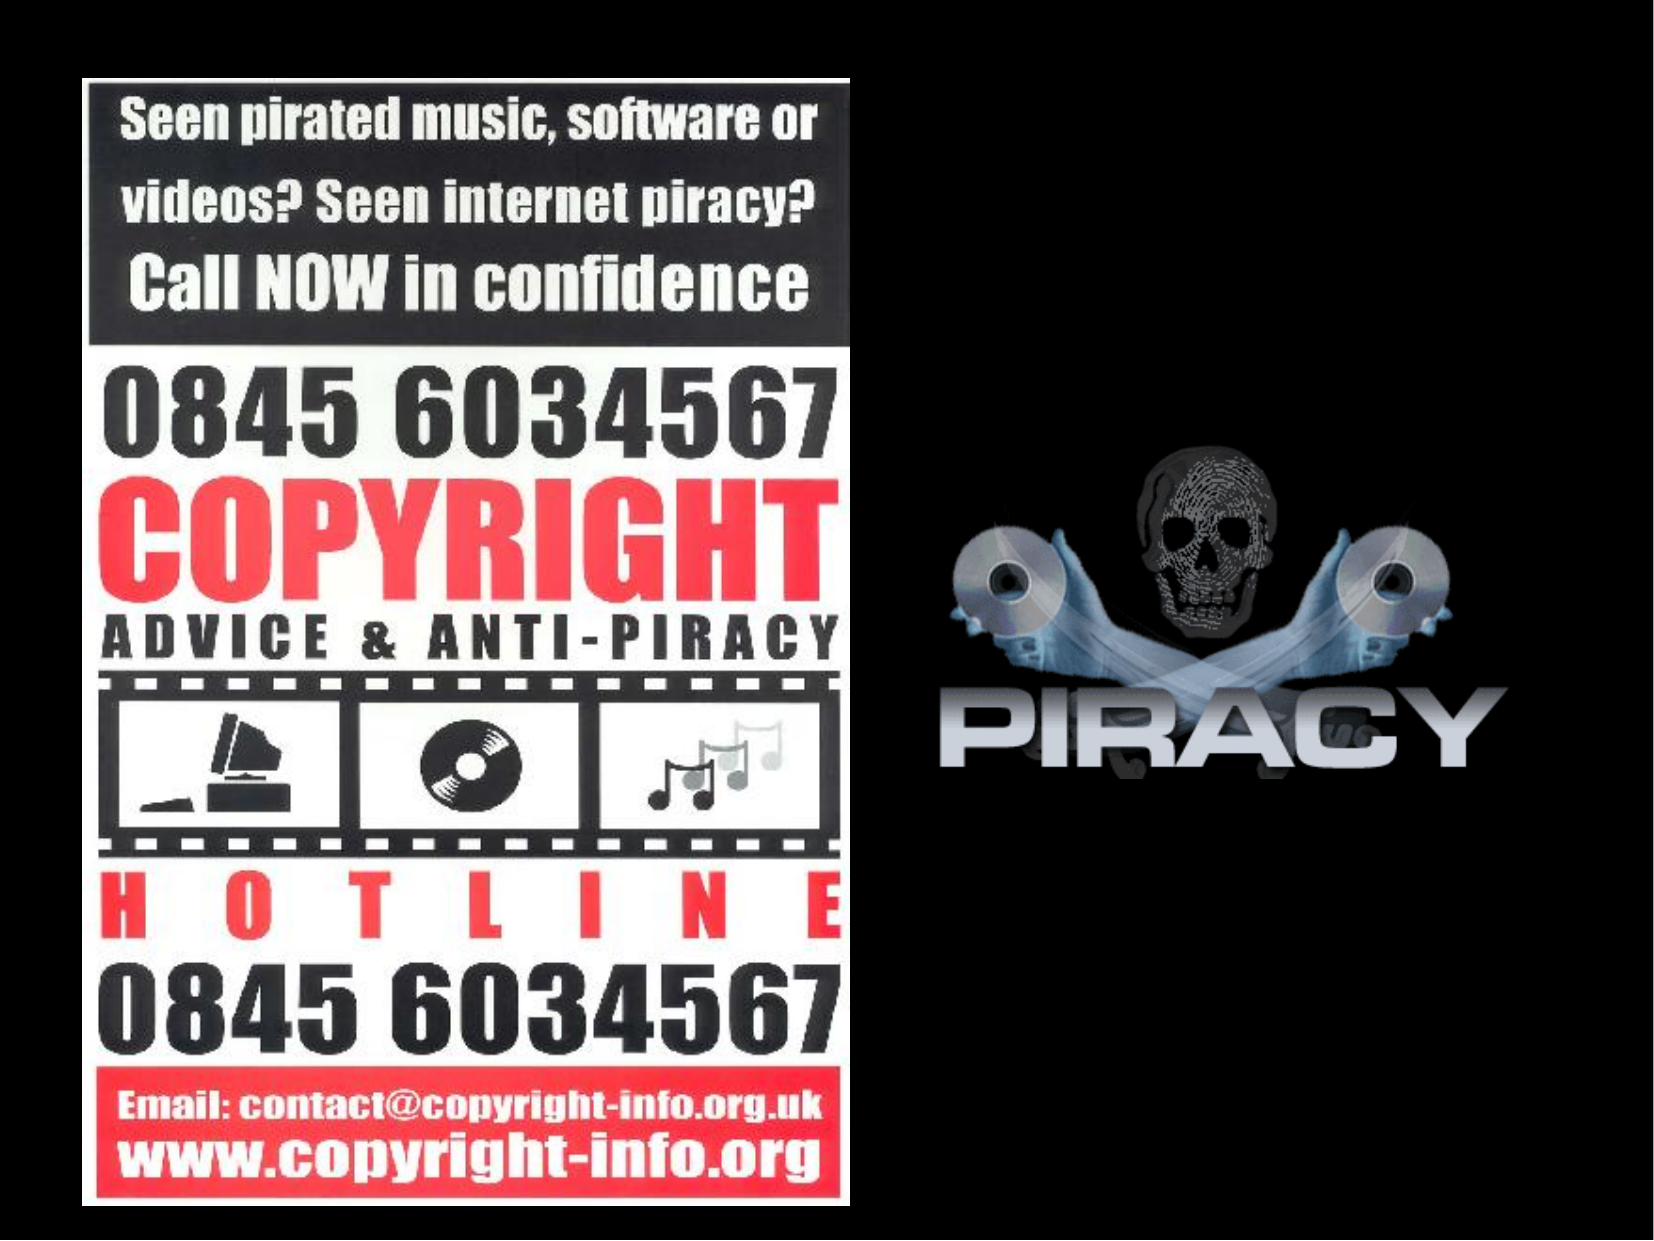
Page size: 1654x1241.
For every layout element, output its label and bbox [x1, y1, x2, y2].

picture [920, 440, 1512, 779]
picture [82, 78, 850, 1206]
